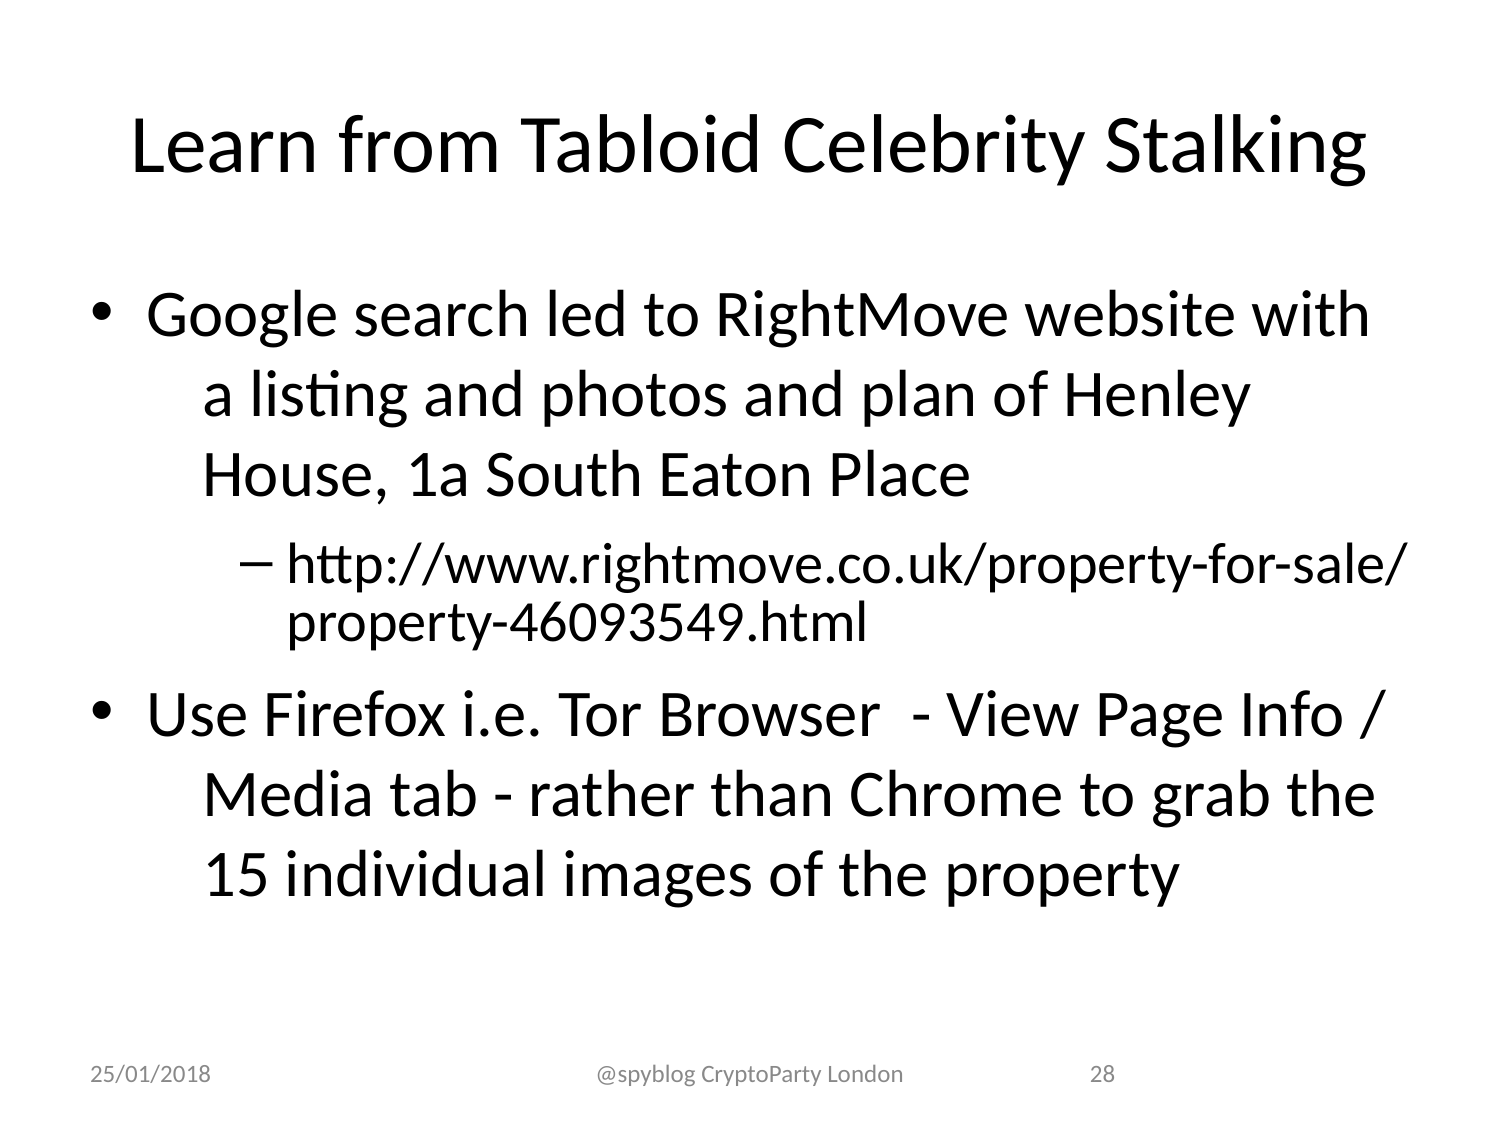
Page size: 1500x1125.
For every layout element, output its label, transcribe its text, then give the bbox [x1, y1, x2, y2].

list Google search led to RightMove website with a listing and photos and plan of Henley House, 1a South Eaton Place http://www.rightmove.co.uk/property-for-sale/property-46093549.html Use Firefox i.e. Tor Browser - View Page Info / Media tab - rather than Chrome to grab the 15 individual images of the property [75, 262, 1426, 1005]
title Learn from Tabloid Celebrity Stalking [75, 45, 1426, 233]
text_box ‹#› [1074, 1042, 1426, 1103]
text_box @spyblog CryptoParty London [512, 1042, 988, 1103]
text_box 25/01/2018 [75, 1042, 426, 1103]
